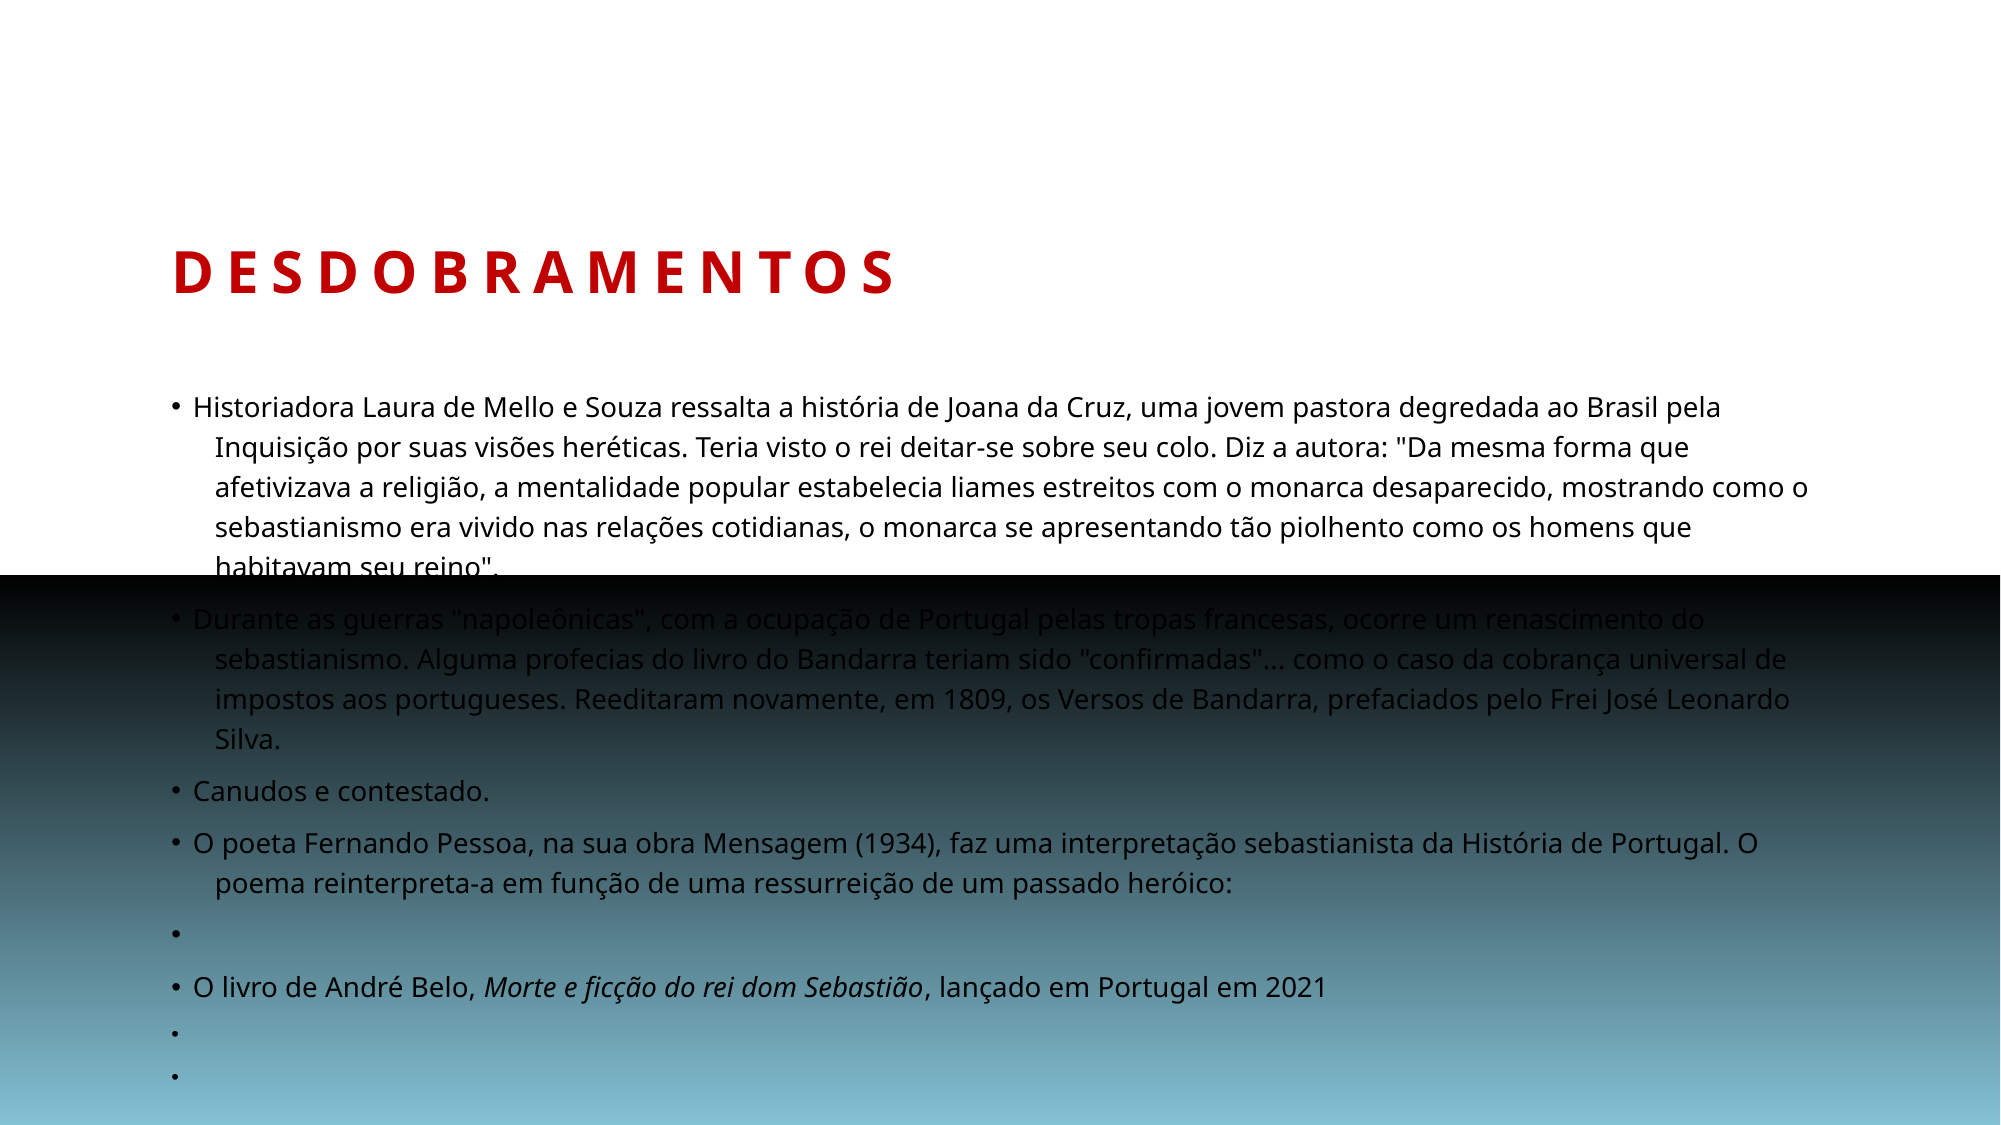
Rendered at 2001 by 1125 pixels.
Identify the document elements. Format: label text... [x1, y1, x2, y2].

list Historiadora Laura de Mello e Souza ressalta a história de Joana da Cruz, uma jovem pastora degredada ao Brasil pela Inquisição por suas visões heréticas. Teria visto o rei deitar-se sobre seu colo. Diz a autora: "Da mesma forma que afetivizava a religião, a mentalidade popular estabelecia liames estreitos com o monarca desaparecido, mostrando como o sebastianismo era vivido nas relações cotidianas, o monarca se apresentando tão piolhento como os homens que habitavam seu reino". Durante as guerras "napoleônicas", com a ocupação de Portugal pelas tropas francesas, ocorre um renascimento do sebastianismo. Alguma profecias do livro do Bandarra teriam sido "confirmadas"... como o caso da cobrança universal de impostos aos portugueses. Reeditaram novamente, em 1809, os Versos de Bandarra, prefaciados pelo Frei José Leonardo Silva. Canudos e contestado. O poeta Fernando Pessoa, na sua obra Mensagem (1934), faz uma interpretação sebastianista da História de Portugal. O poema reinterpreta-a em função de uma ressurreição de um passado heróico: O livro de André Belo, Morte e ficção do rei dom Sebastião, lançado em Portugal em 2021 [156, 375, 1844, 1014]
title desdobramentos [156, 124, 1844, 313]
